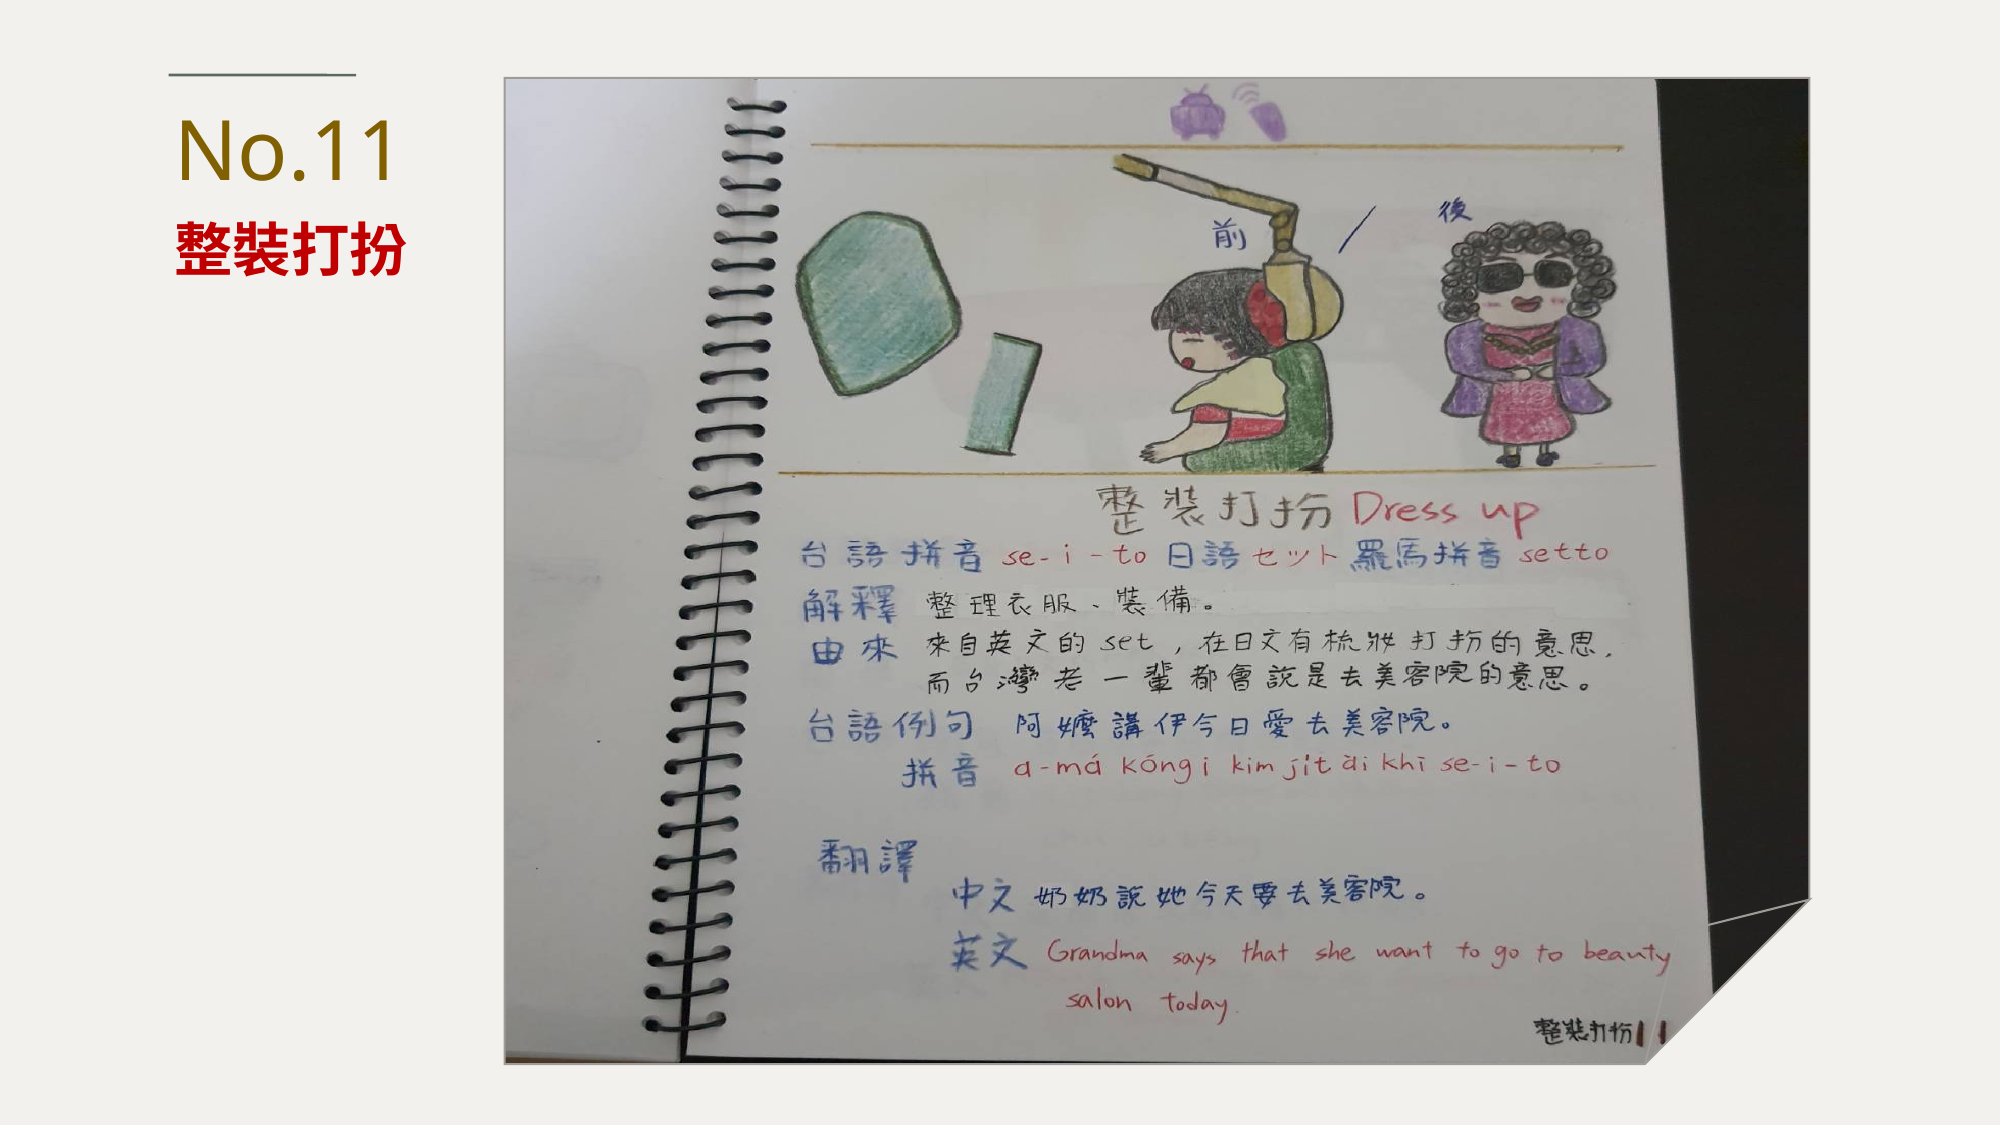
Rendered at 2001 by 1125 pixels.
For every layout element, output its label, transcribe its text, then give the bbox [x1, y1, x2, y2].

text_box No.11 [159, 90, 504, 205]
text_box [504, 77, 1810, 1065]
text_box 整裝打扮 [159, 206, 438, 291]
